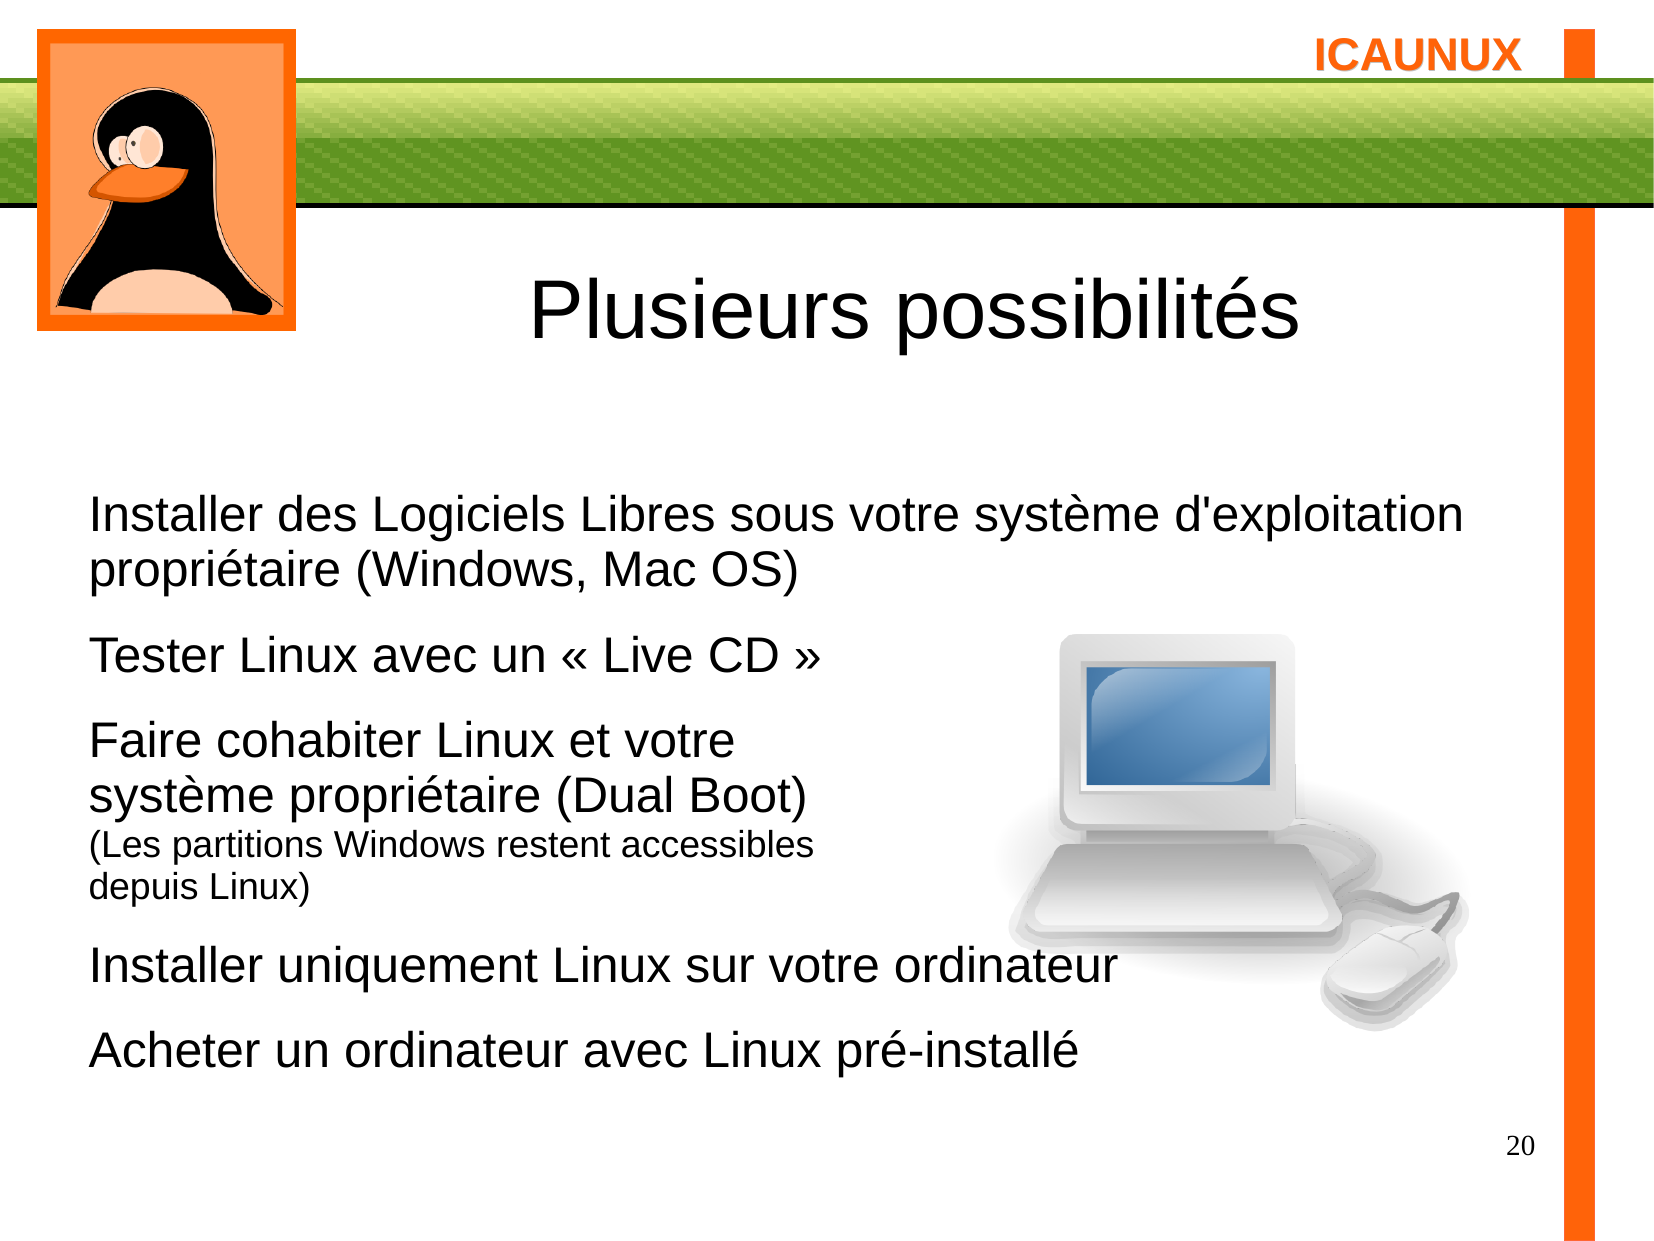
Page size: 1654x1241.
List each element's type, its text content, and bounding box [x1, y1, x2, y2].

list Installer des Logiciels Libres sous votre système d'exploitation propriétaire (Windows, Mac OS) Tester Linux avec un « Live CD » Faire cohabiter Linux et votre système propriétaire (Dual Boot) (Les partitions Windows restent accessibles depuis Linux) Installer uniquement Linux sur votre ordinateur Acheter un ordinateur avec Linux pré-installé [88, 485, 1512, 1241]
picture [974, 560, 1496, 1083]
picture [0, 29, 1654, 331]
title Plusieurs possibilités [324, 235, 1506, 384]
